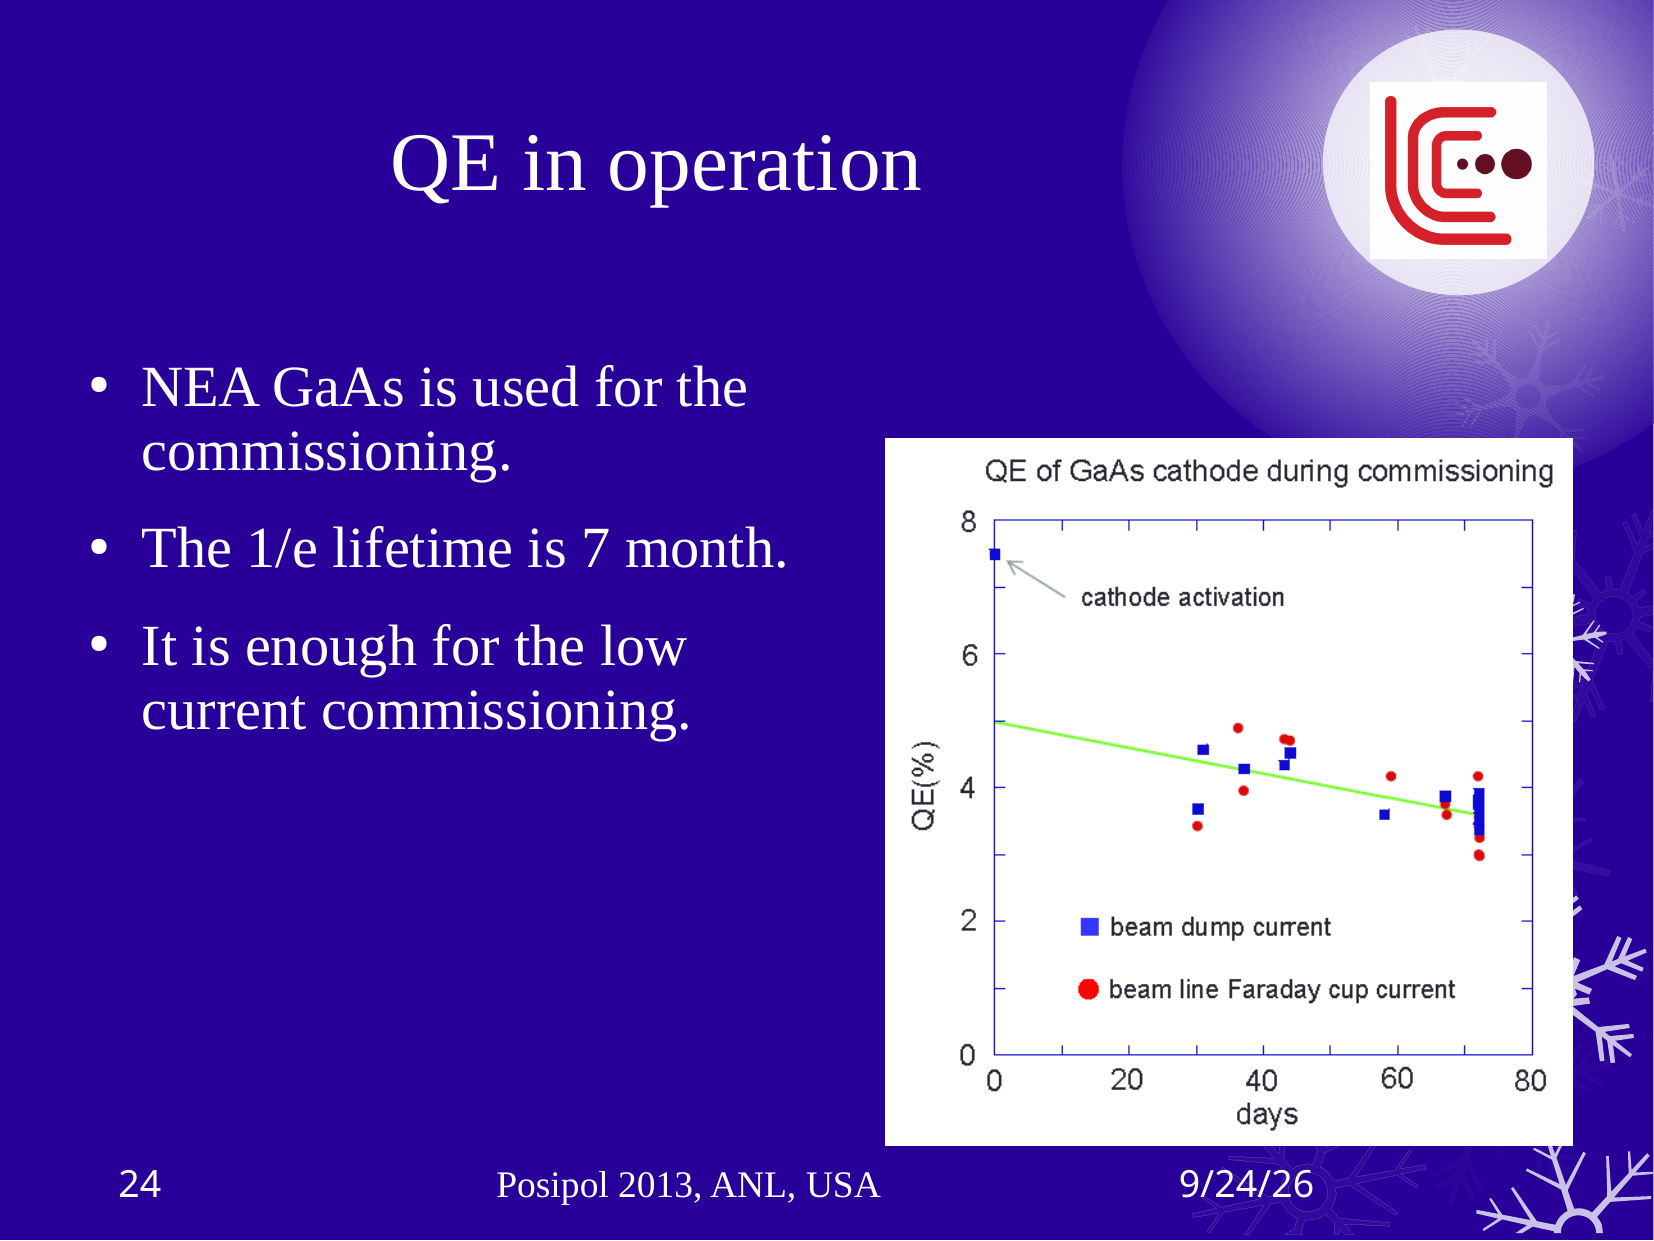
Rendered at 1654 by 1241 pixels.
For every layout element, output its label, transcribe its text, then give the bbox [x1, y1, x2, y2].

title QE in operation [23, 29, 1311, 296]
picture [885, 438, 1573, 1146]
picture [1370, 82, 1547, 259]
list NEA GaAs is used for the commissioning. The 1/e lifetime is 7 month. It is enough for the low current commissioning. [70, 354, 863, 1134]
